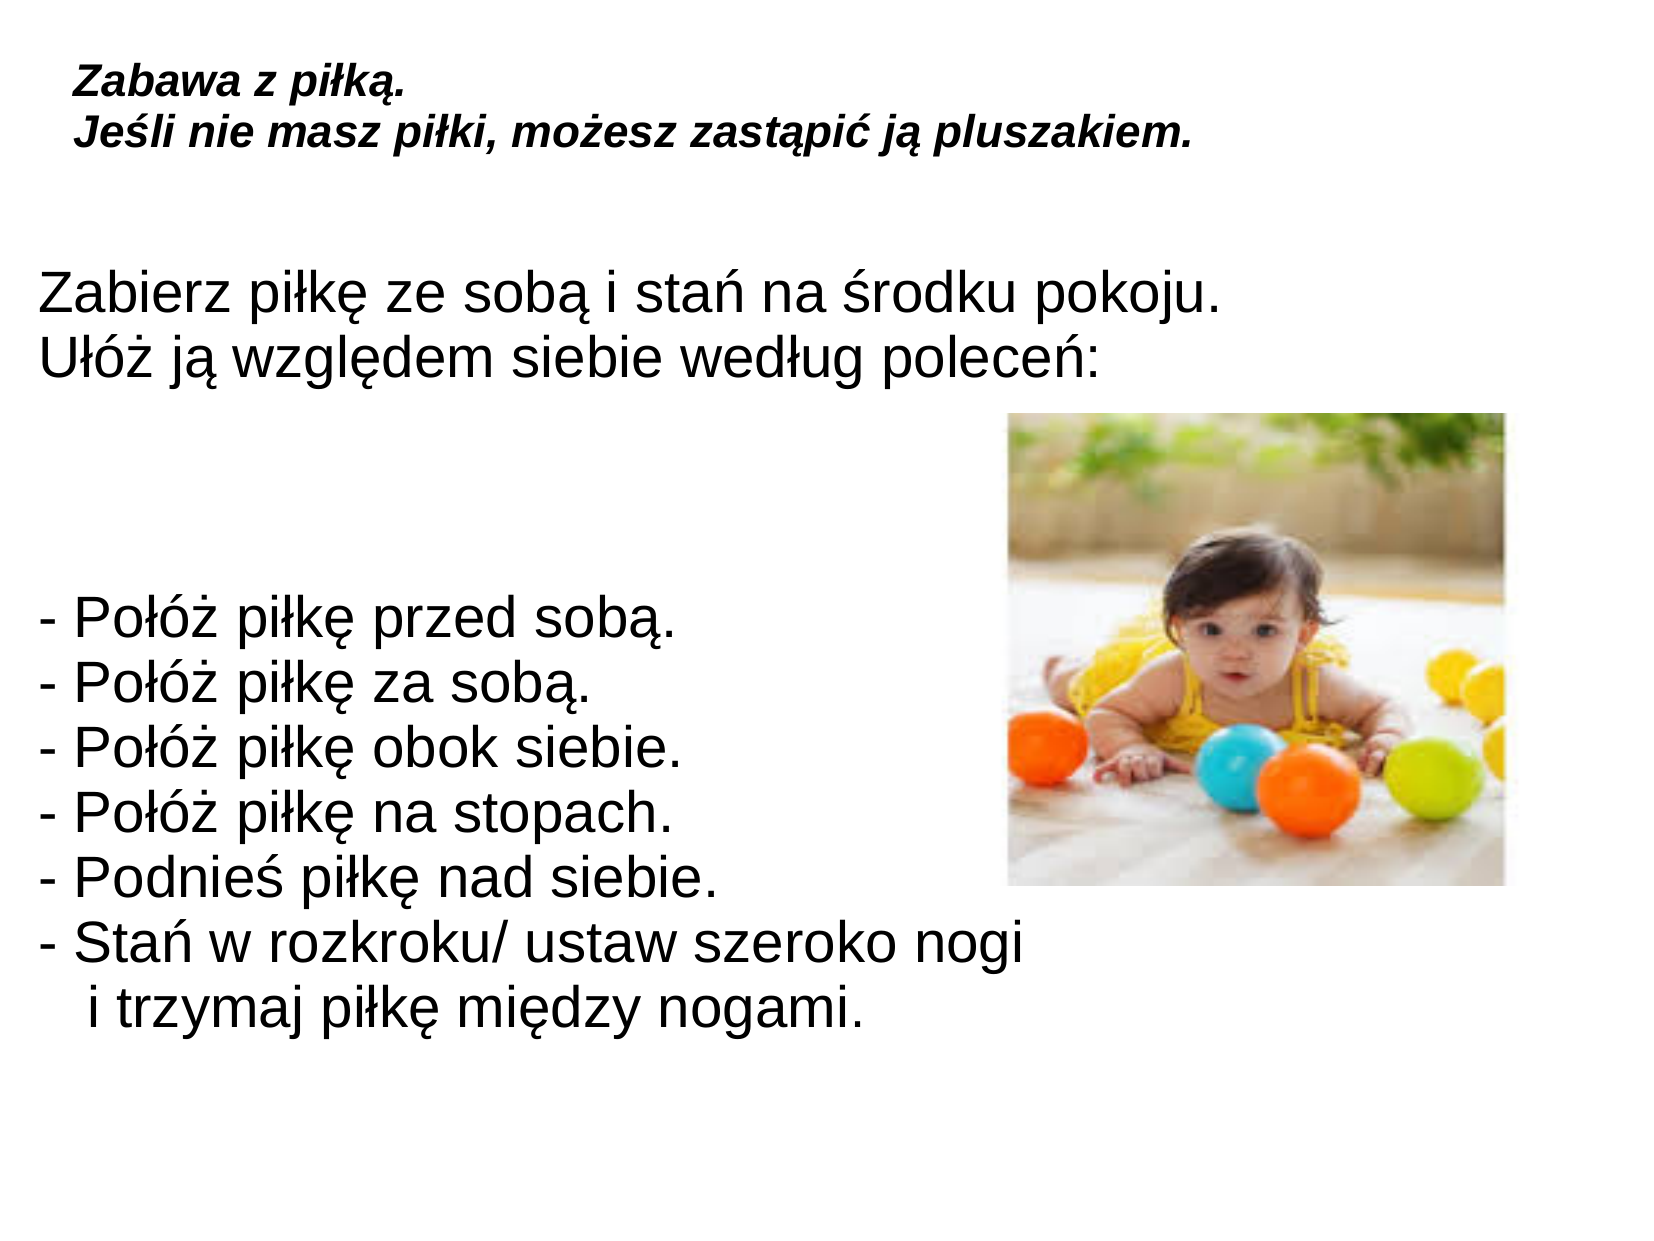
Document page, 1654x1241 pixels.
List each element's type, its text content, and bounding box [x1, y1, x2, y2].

text_box Zabierz piłkę ze sobą i stań na środku pokoju. Ułóż ją względem siebie według poleceń: - Połóż piłkę przed sobą. - Połóż piłkę za sobą. - Połóż piłkę obok siebie. - Połóż piłkę na stopach. - Podnieś piłkę nad siebie. - Stań w rozkroku/ ustaw szeroko nogi i trzymaj piłkę między nogami. [23, 252, 1252, 1045]
picture [862, 413, 1654, 886]
text_box Zabawa z piłką. Jeśli nie masz piłki, możesz zastąpić ją pluszakiem. [59, 47, 1312, 218]
